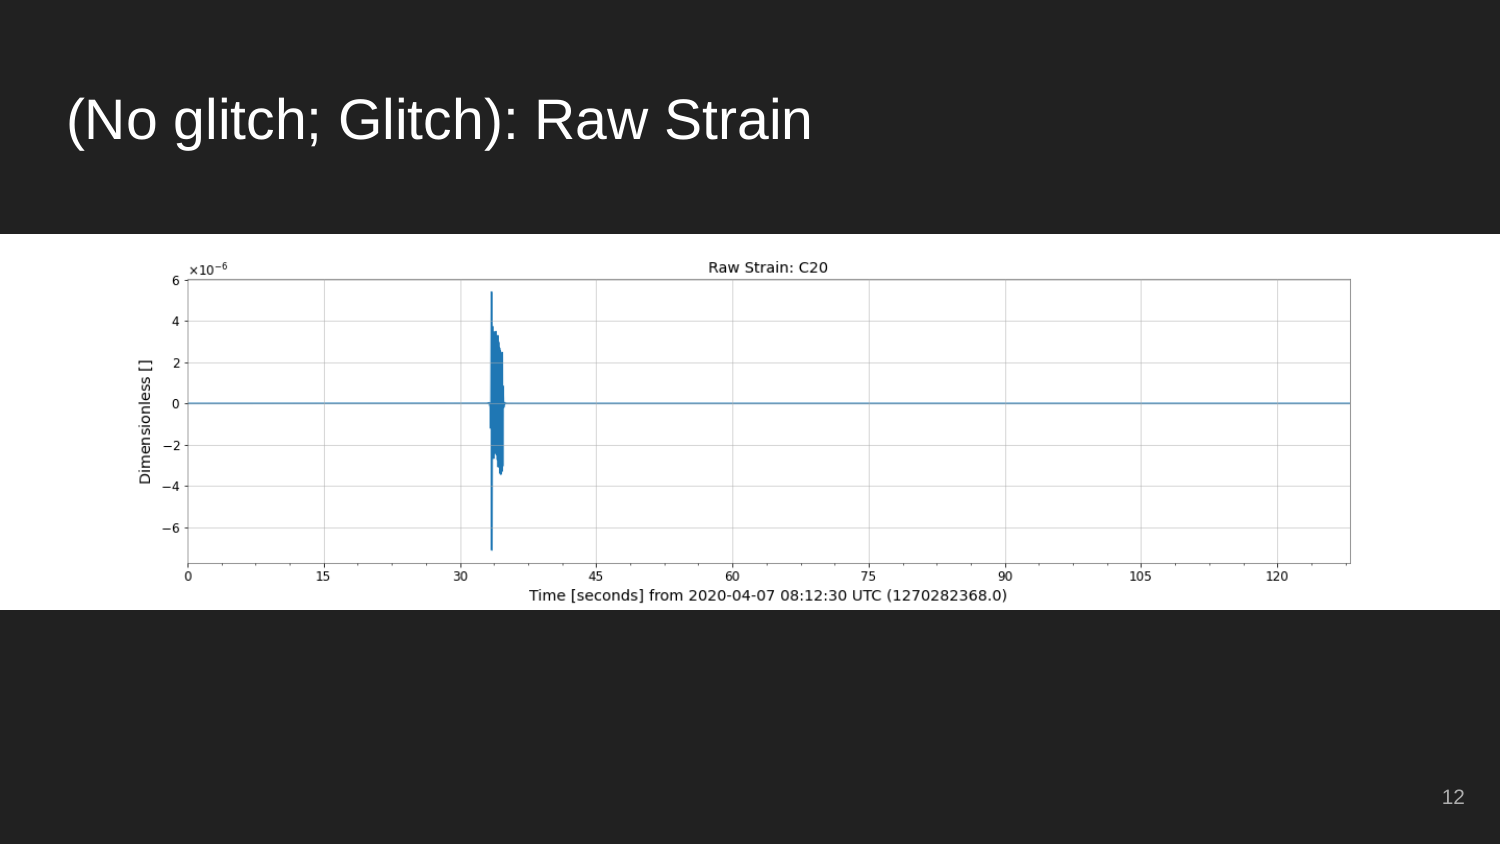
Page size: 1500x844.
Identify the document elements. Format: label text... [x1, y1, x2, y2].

title (No glitch; Glitch): Raw Strain [51, 72, 1449, 167]
picture [0, 234, 1500, 610]
slide_number <number> [1389, 764, 1480, 830]
